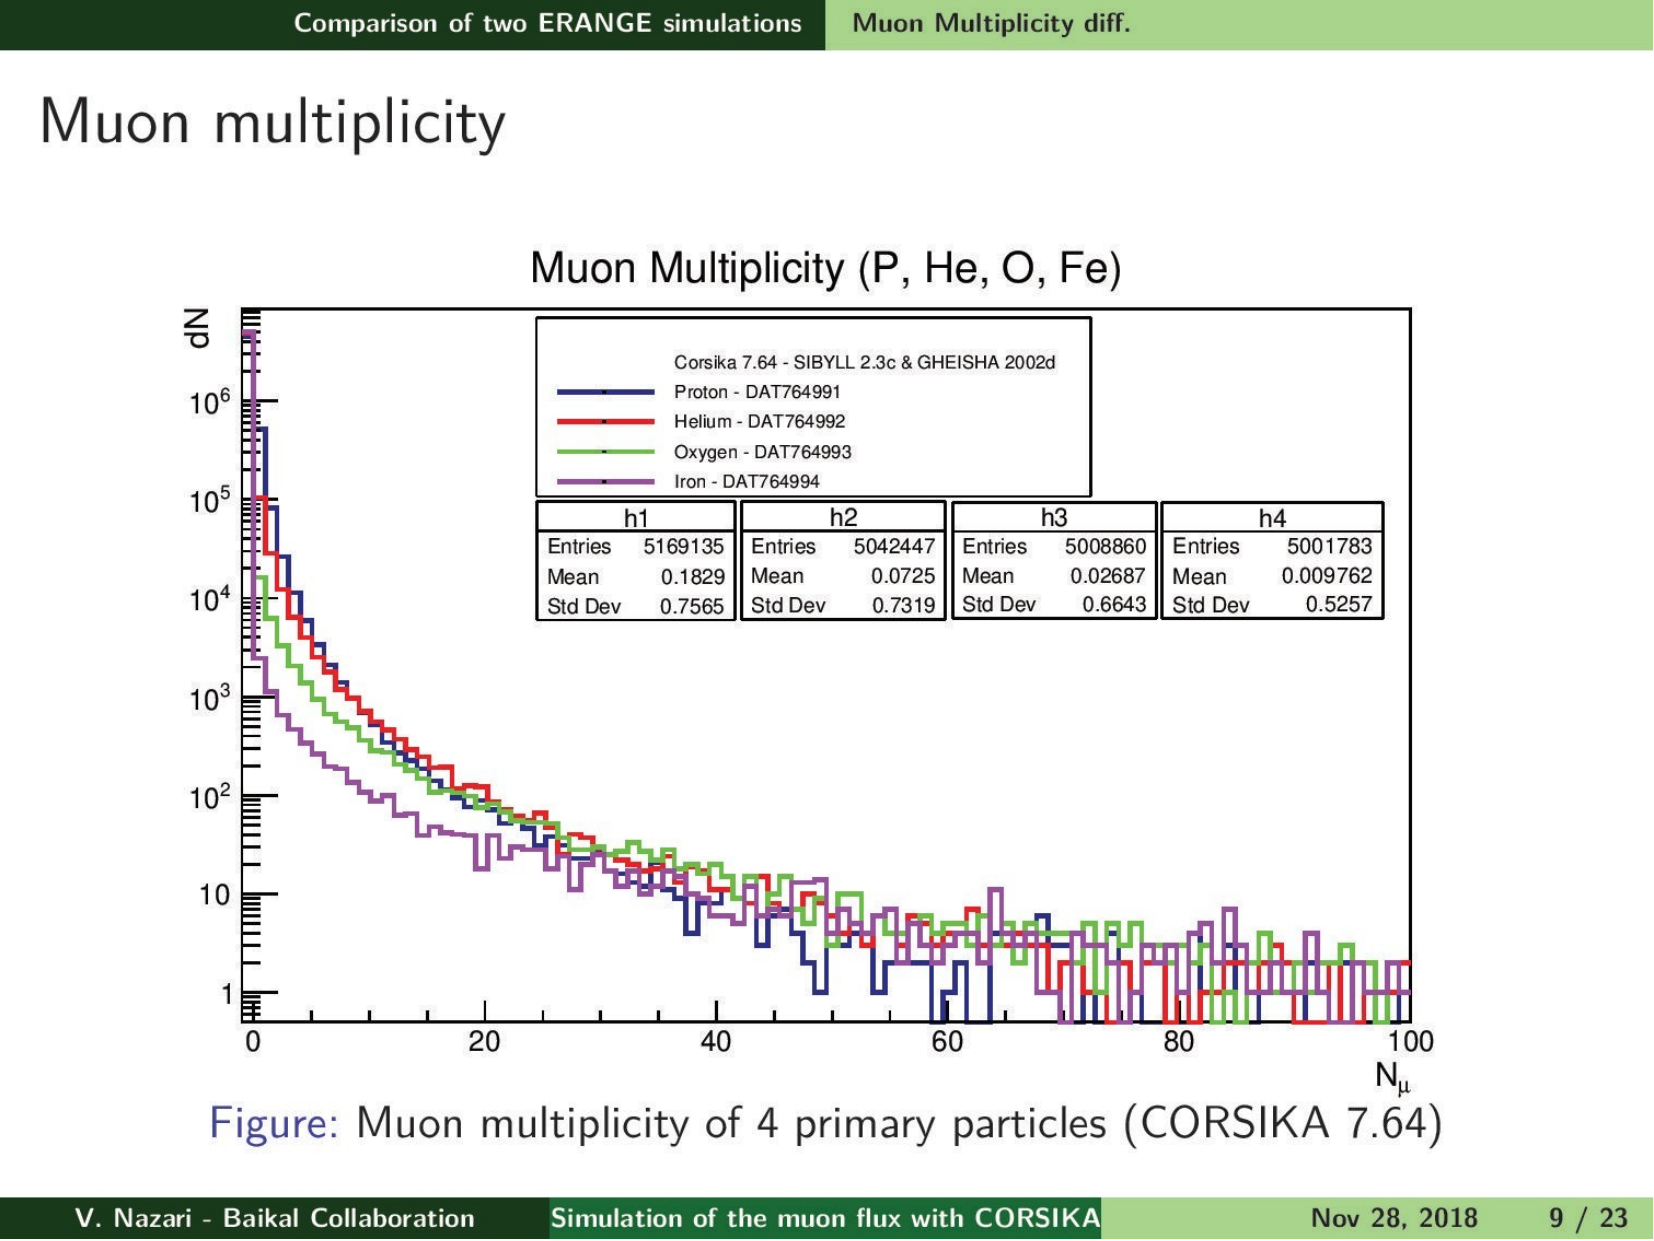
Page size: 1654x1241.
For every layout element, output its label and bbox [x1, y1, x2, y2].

text_box [0, 0, 1653, 1239]
